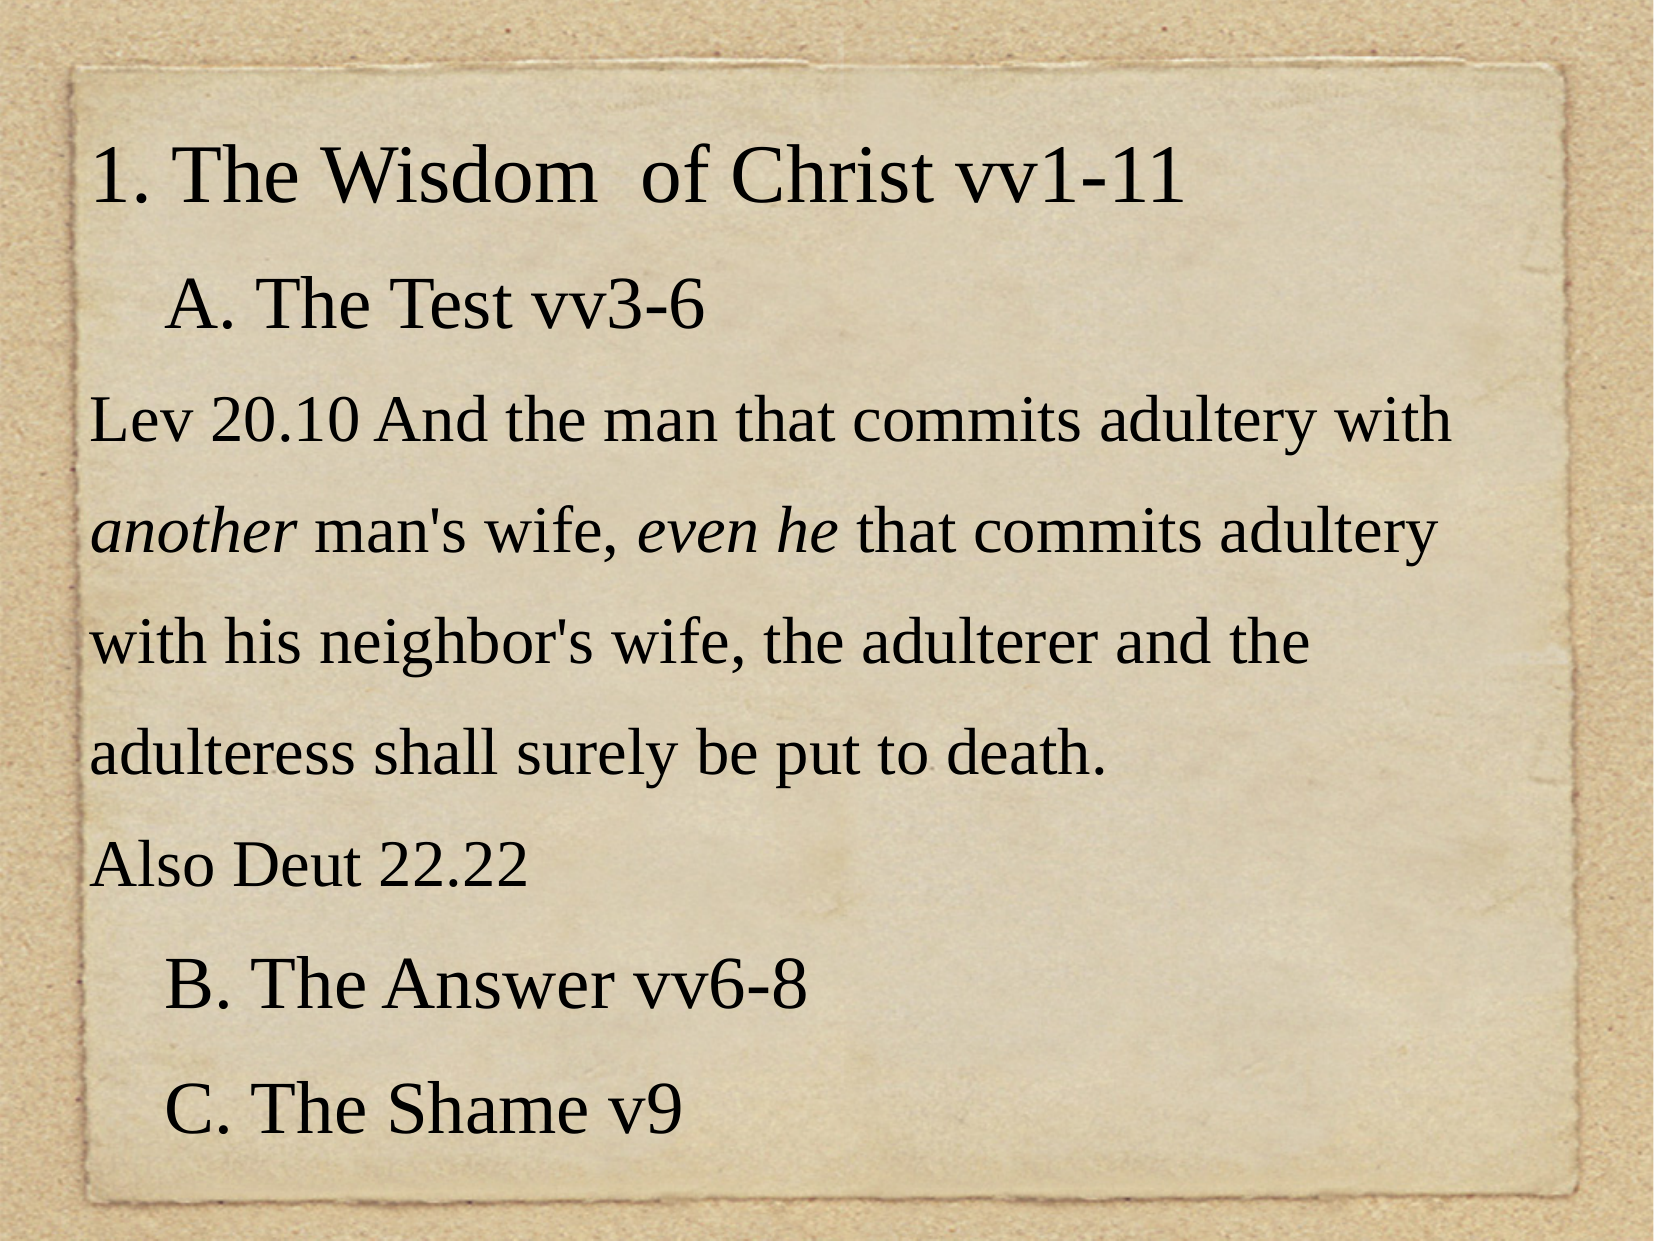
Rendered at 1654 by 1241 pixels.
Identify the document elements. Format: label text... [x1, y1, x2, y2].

text_box 1. The Wisdom of Christ vv1-11 A. The Test vv3-6 Lev 20.10 And the man that commits adultery with another man's wife, even he that commits adultery with his neighbor's wife, the adulterer and the adulteress shall surely be put to death. Also Deut 22.22 B. The Answer vv6-8 C. The Shame v9 [75, 75, 1576, 1201]
picture [0, 0, 1654, 1241]
